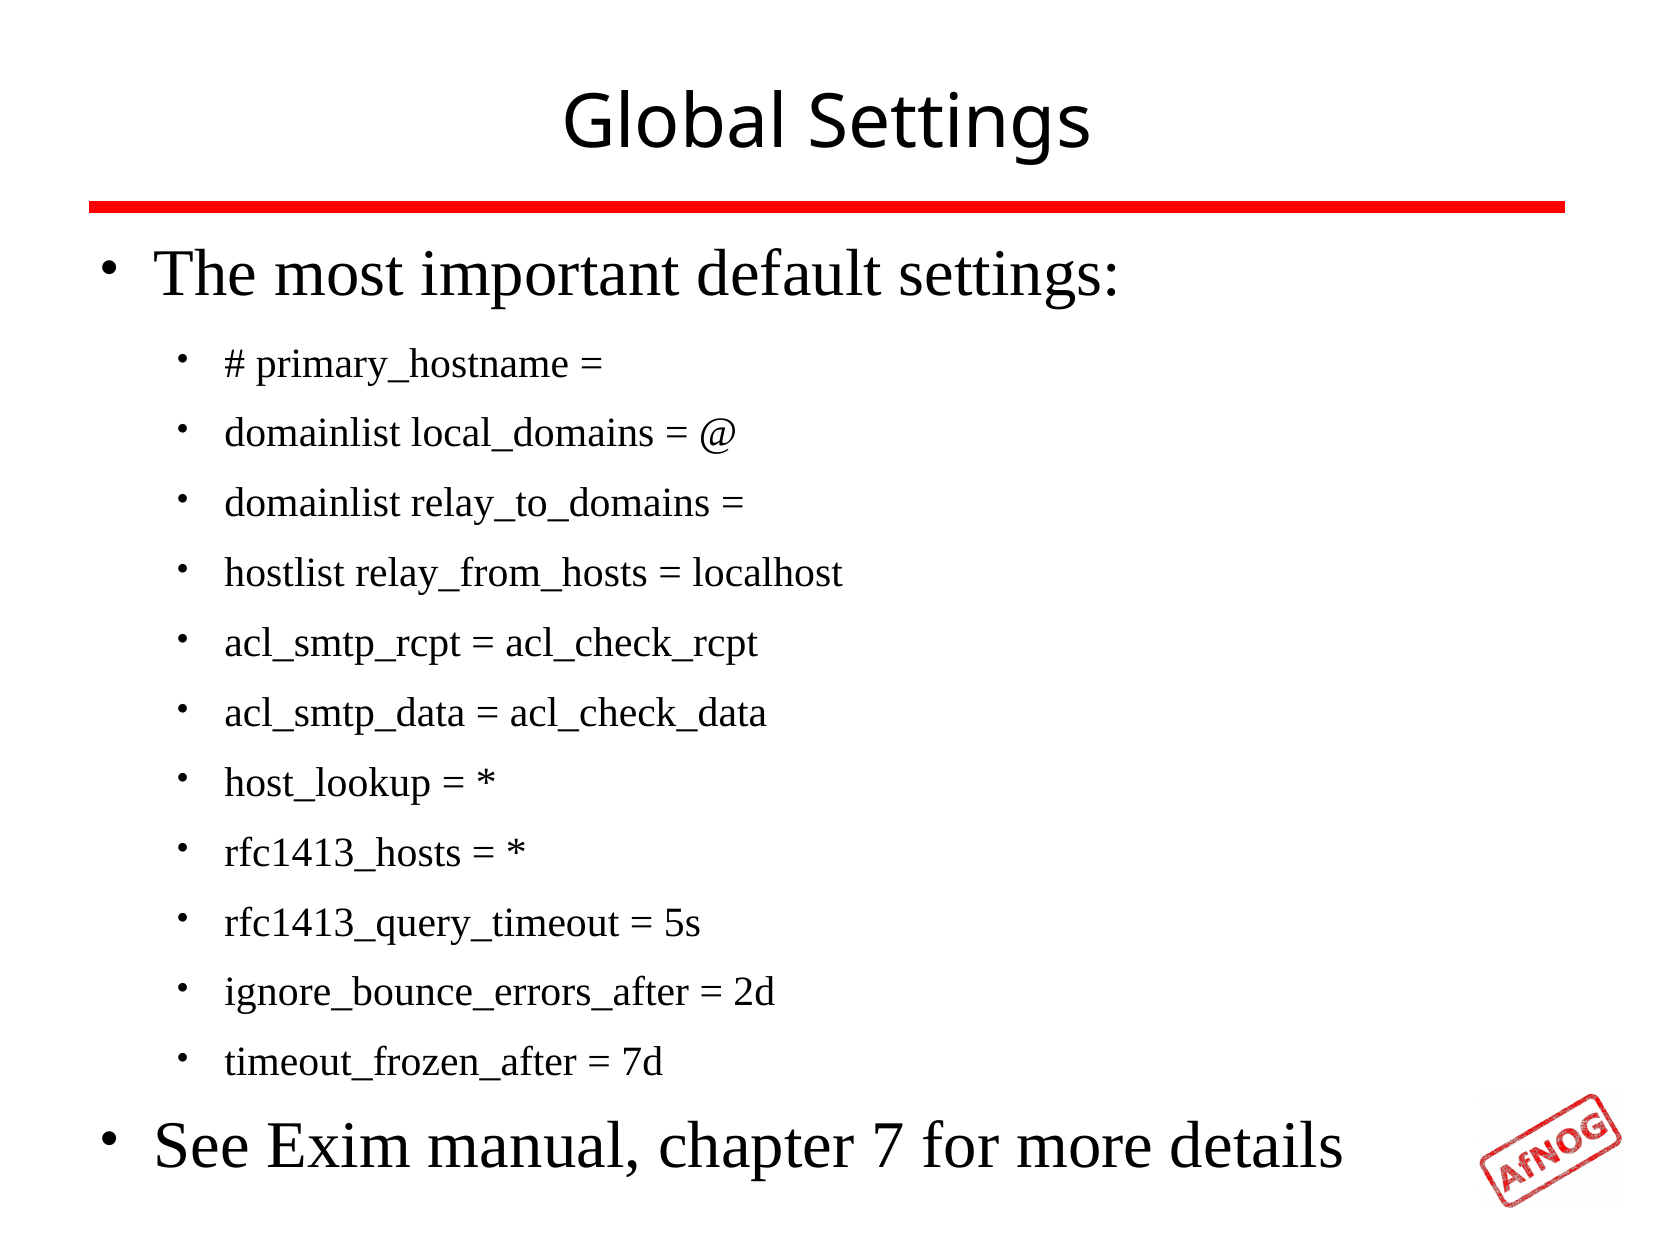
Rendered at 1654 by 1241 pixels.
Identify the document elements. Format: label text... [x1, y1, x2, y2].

picture [1476, 1090, 1625, 1211]
title Global Settings [88, 29, 1565, 207]
list The most important default settings: # primary_hostname = domainlist local_domains = @ domainlist relay_to_domains = hostlist relay_from_hosts = localhost acl_smtp_rcpt = acl_check_rcpt acl_smtp_data = acl_check_data host_lookup = * rfc1413_hosts = * rfc1413_query_timeout = 5s ignore_bounce_errors_after = 2d timeout_frozen_after = 7d See Exim manual, chapter 7 for more details [82, 236, 1571, 1199]
